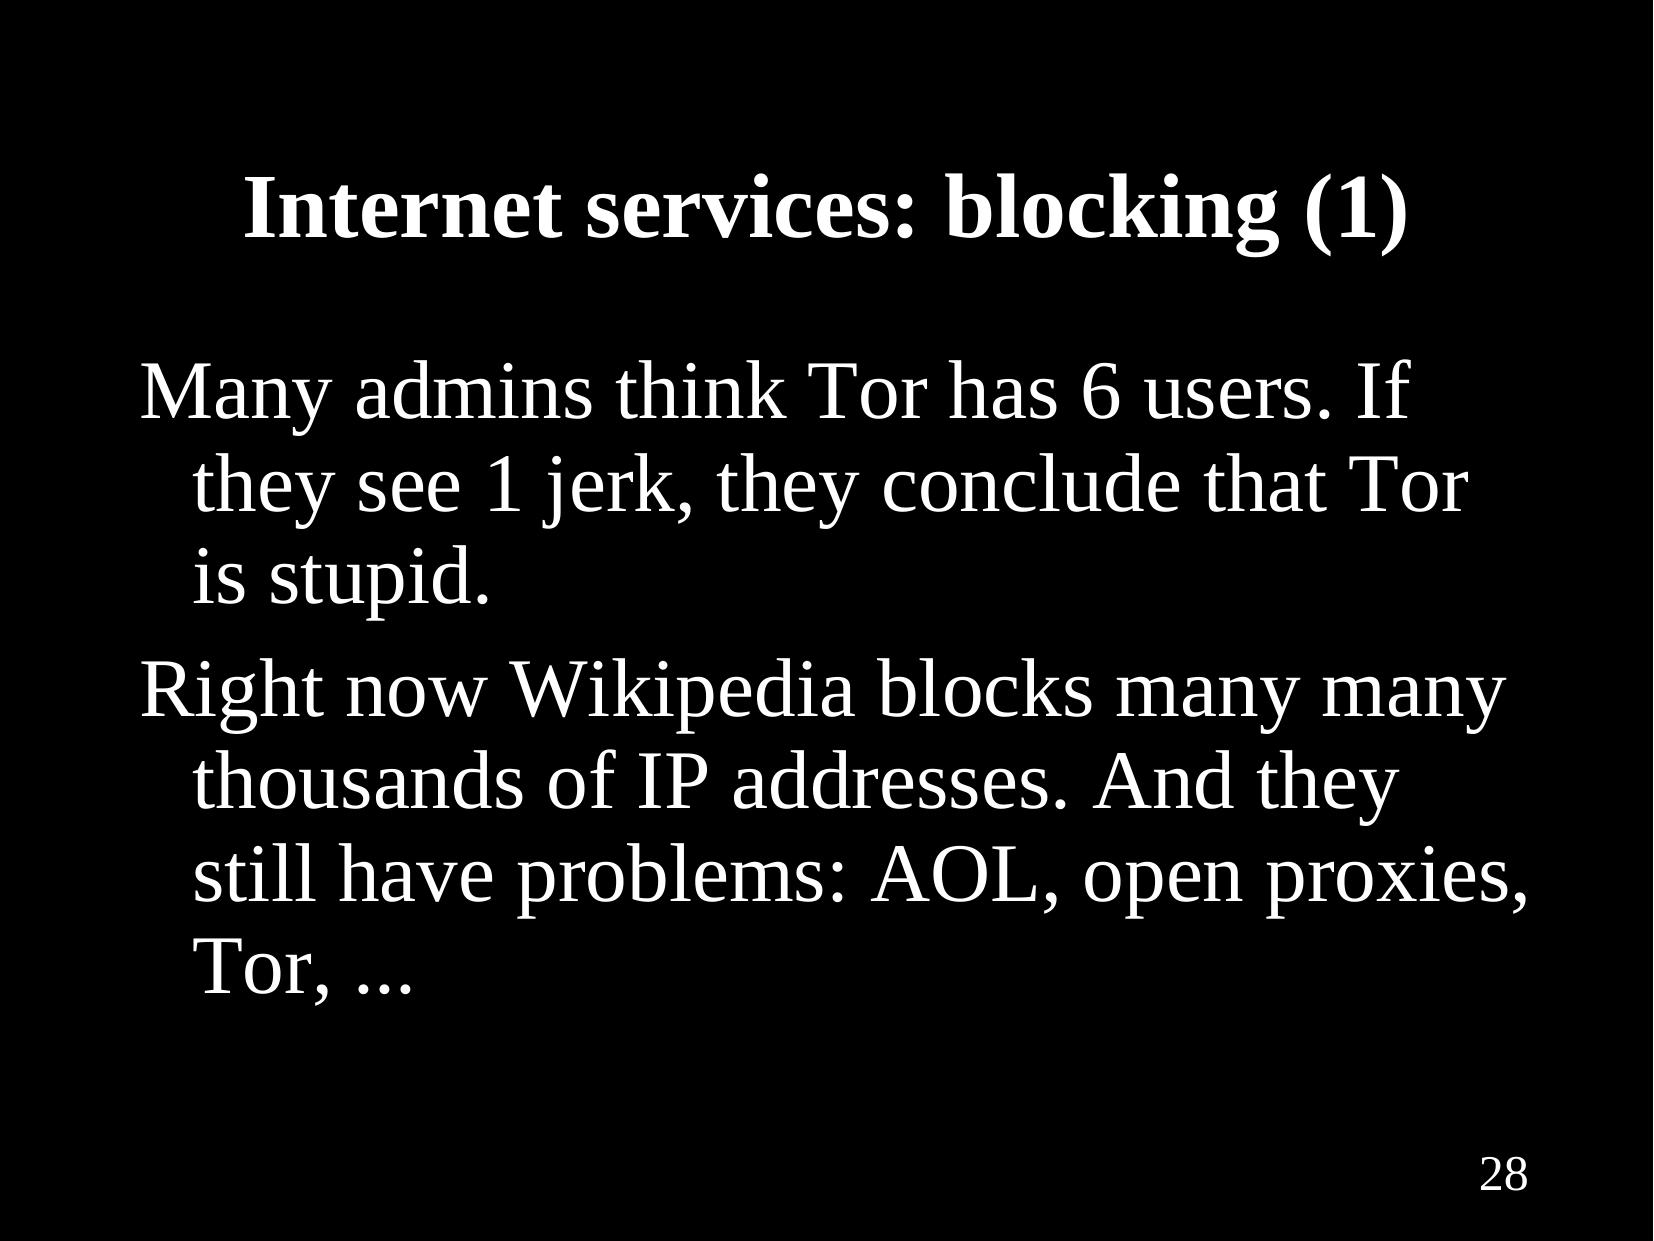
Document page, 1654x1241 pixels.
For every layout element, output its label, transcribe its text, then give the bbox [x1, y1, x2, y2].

title Internet services: blocking (1) [121, 102, 1534, 311]
list Many admins think Tor has 6 users. If they see 1 jerk, they conclude that Tor is stupid. Right now Wikipedia blocks many many thousands of IP addresses. And they still have problems: AOL, open proxies, Tor, ... [121, 344, 1534, 1127]
